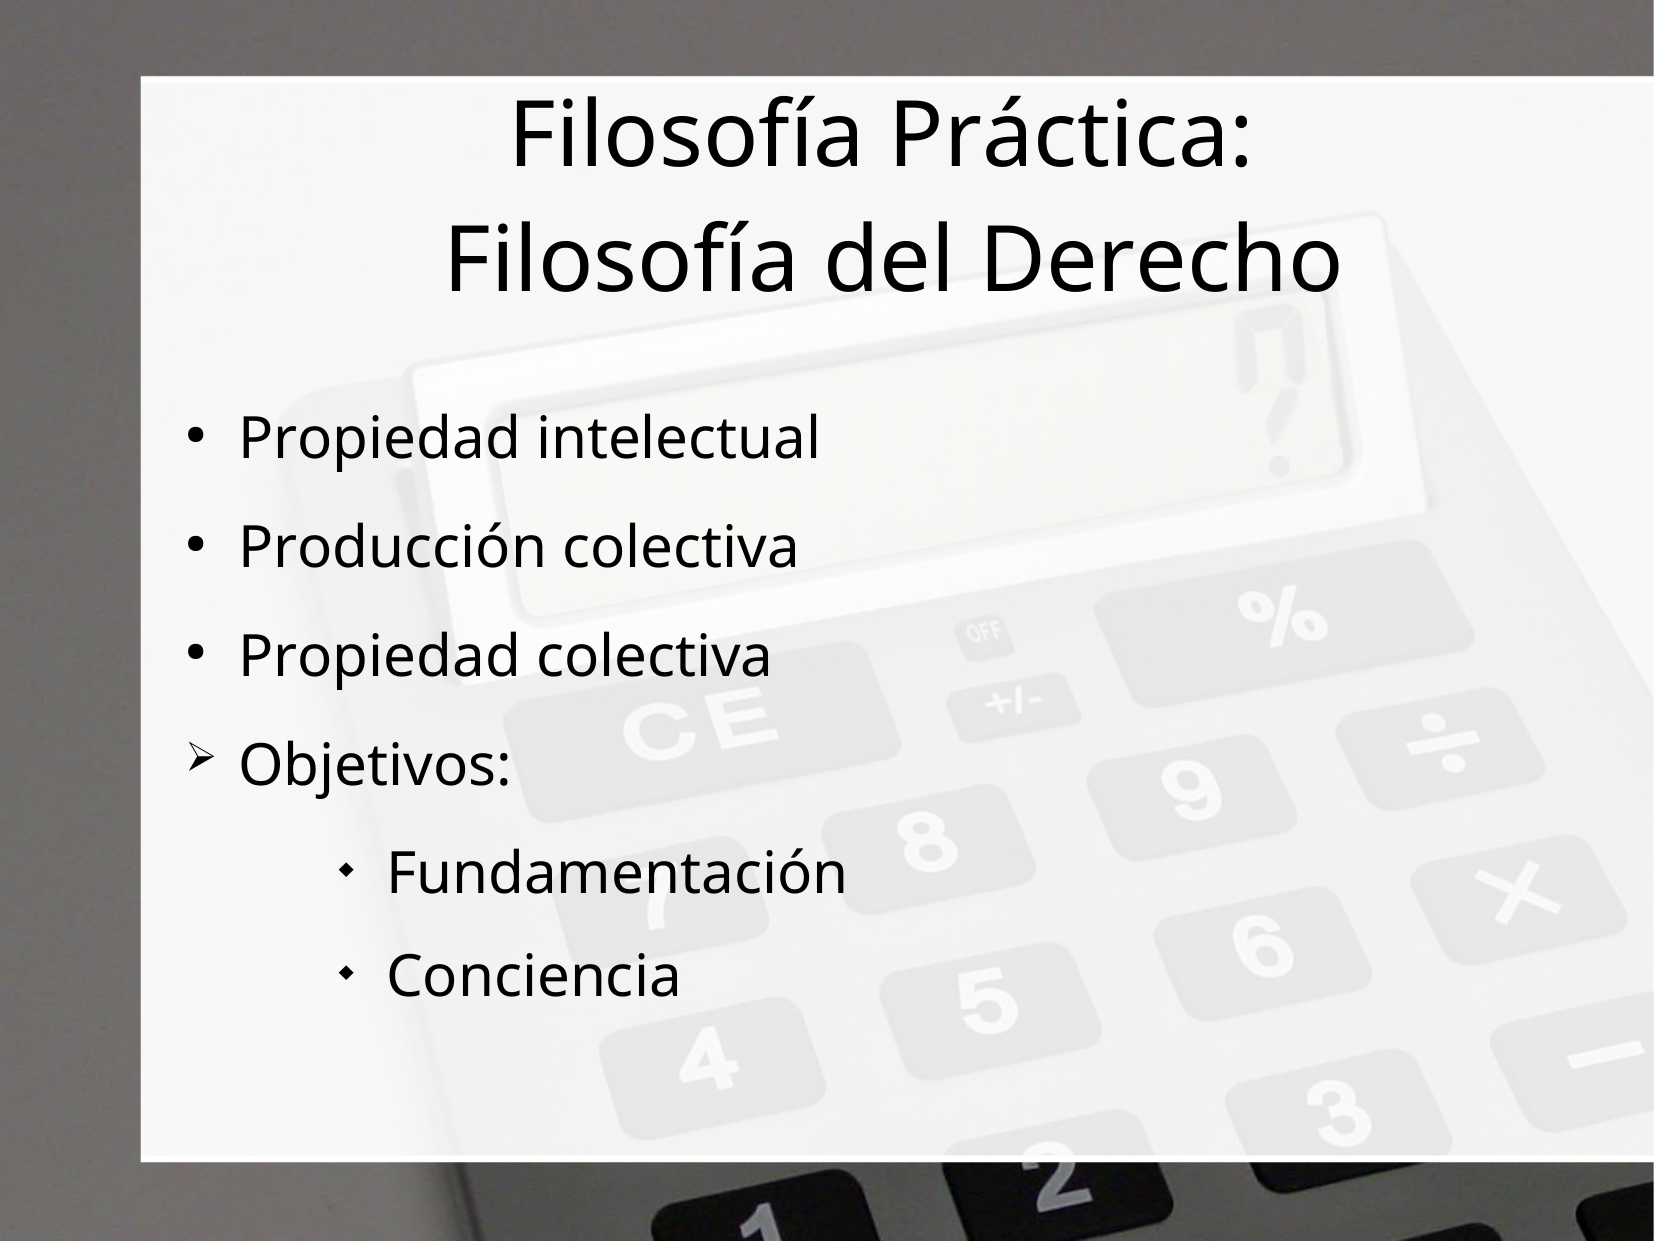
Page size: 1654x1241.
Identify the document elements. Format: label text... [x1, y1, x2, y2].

title Filosofía Práctica: Filosofía del Derecho [150, 86, 1639, 301]
picture [0, 0, 1654, 1241]
list Propiedad intelectual Producción colectiva Propiedad colectiva Objetivos: Fundamentación Conciencia [150, 396, 1613, 1201]
